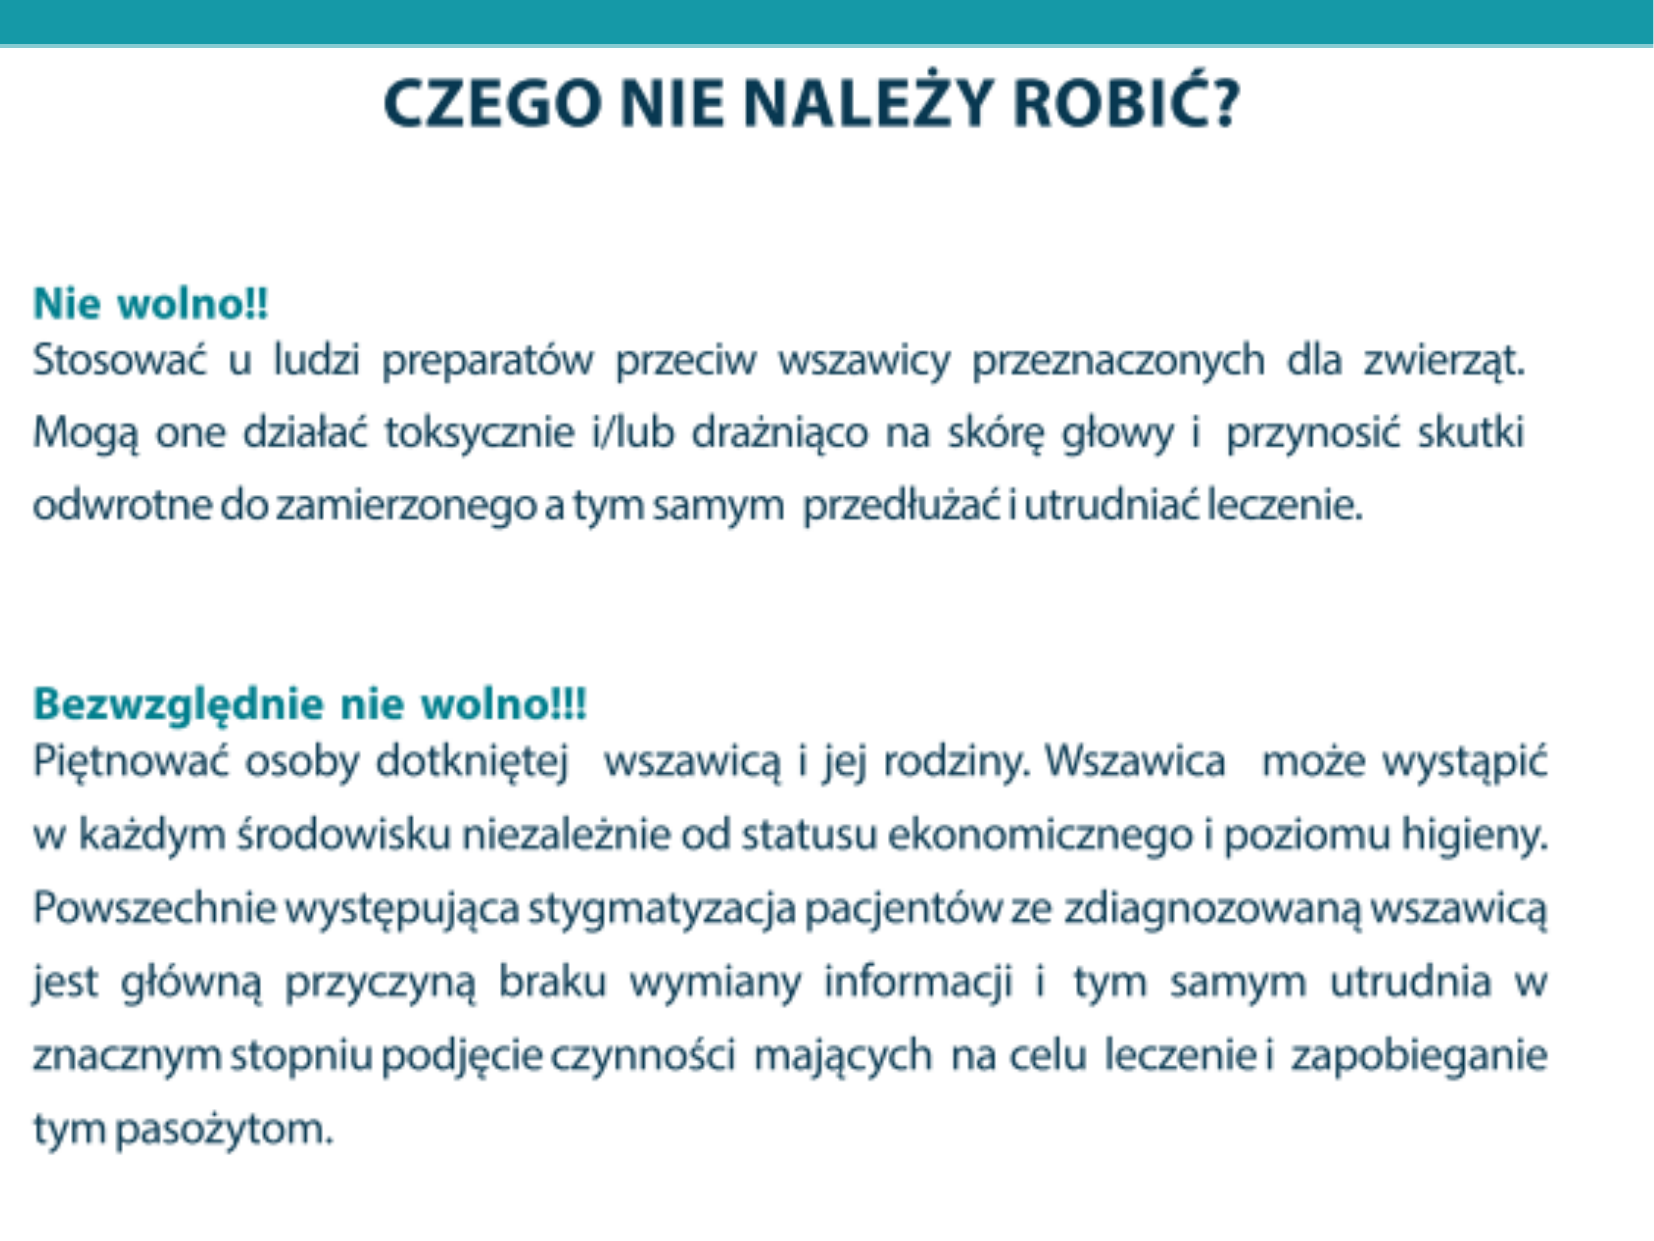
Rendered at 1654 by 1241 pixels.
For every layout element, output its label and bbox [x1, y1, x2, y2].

picture [0, 0, 1654, 221]
picture [23, 673, 1560, 1158]
picture [23, 271, 1554, 555]
